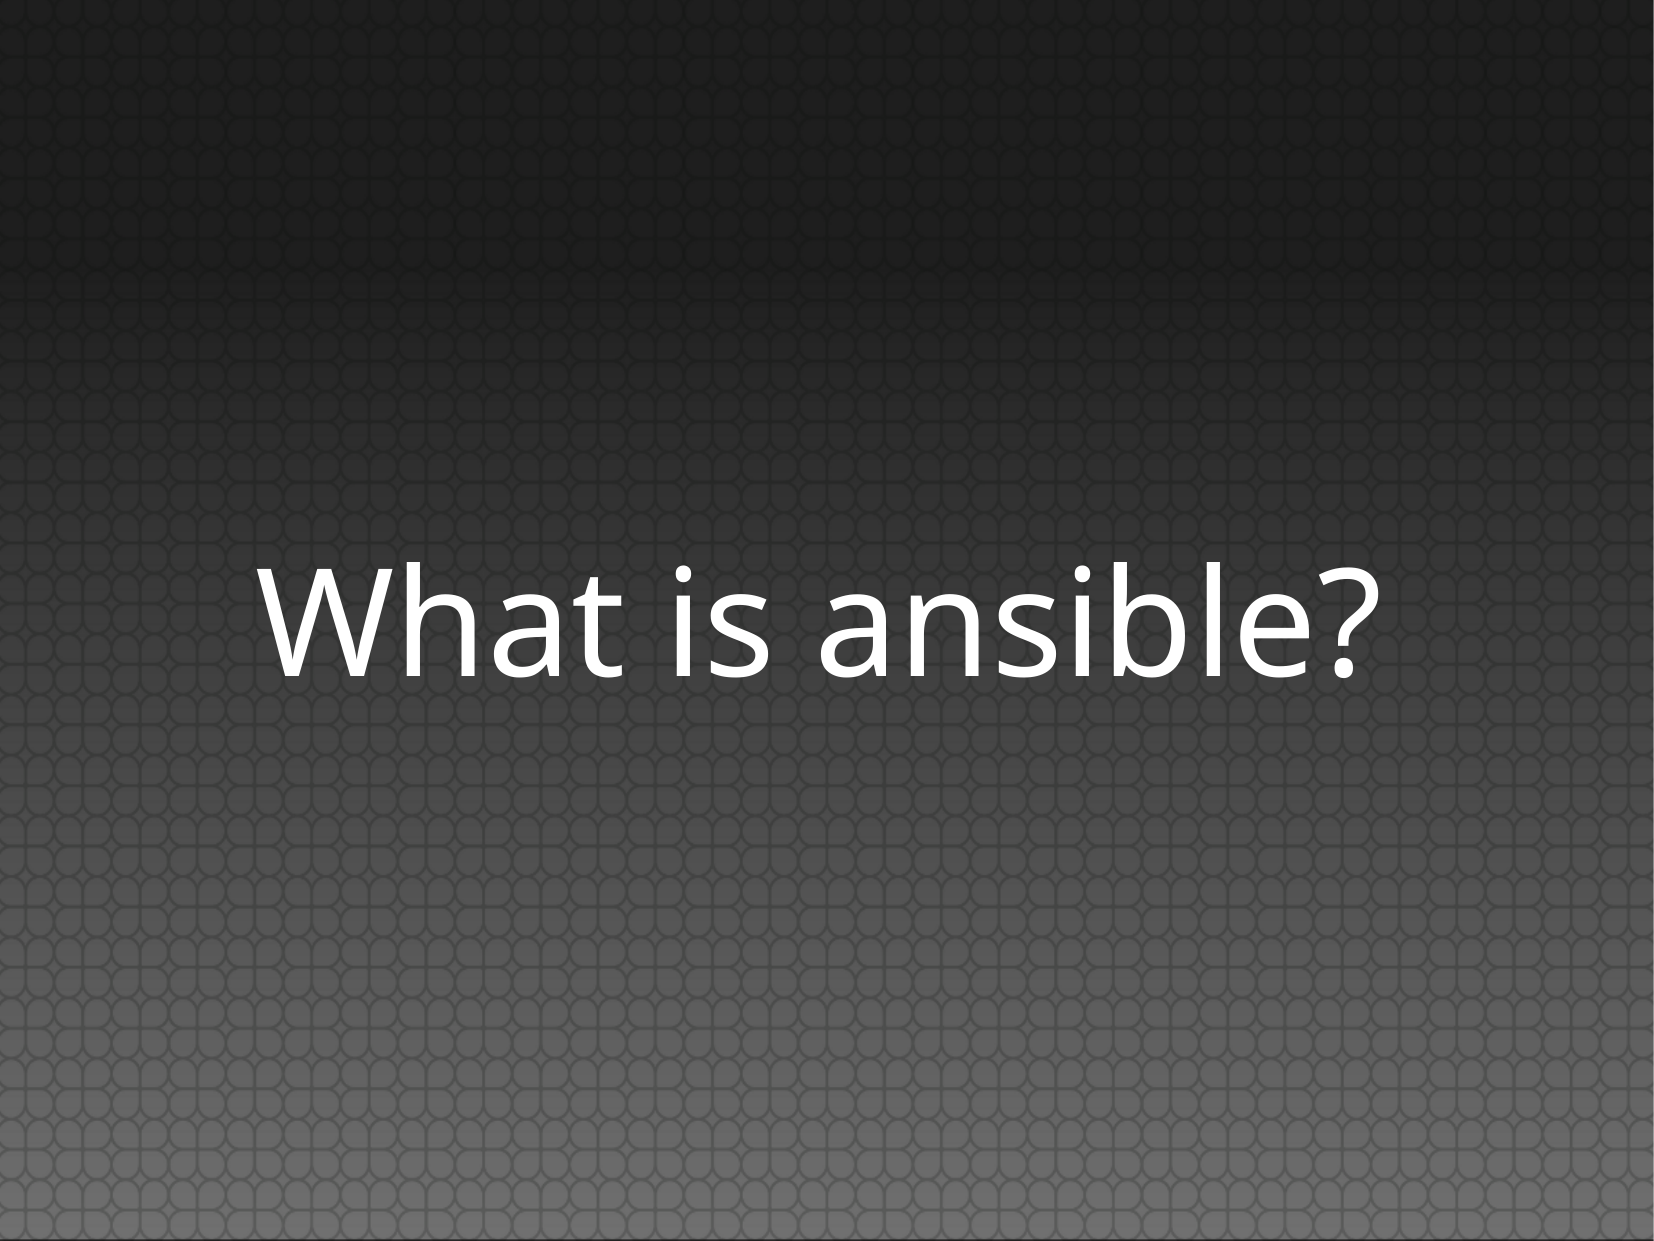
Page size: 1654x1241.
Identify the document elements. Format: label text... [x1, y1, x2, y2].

picture [0, 0, 1654, 1241]
title What is ansible? [75, 525, 1564, 713]
